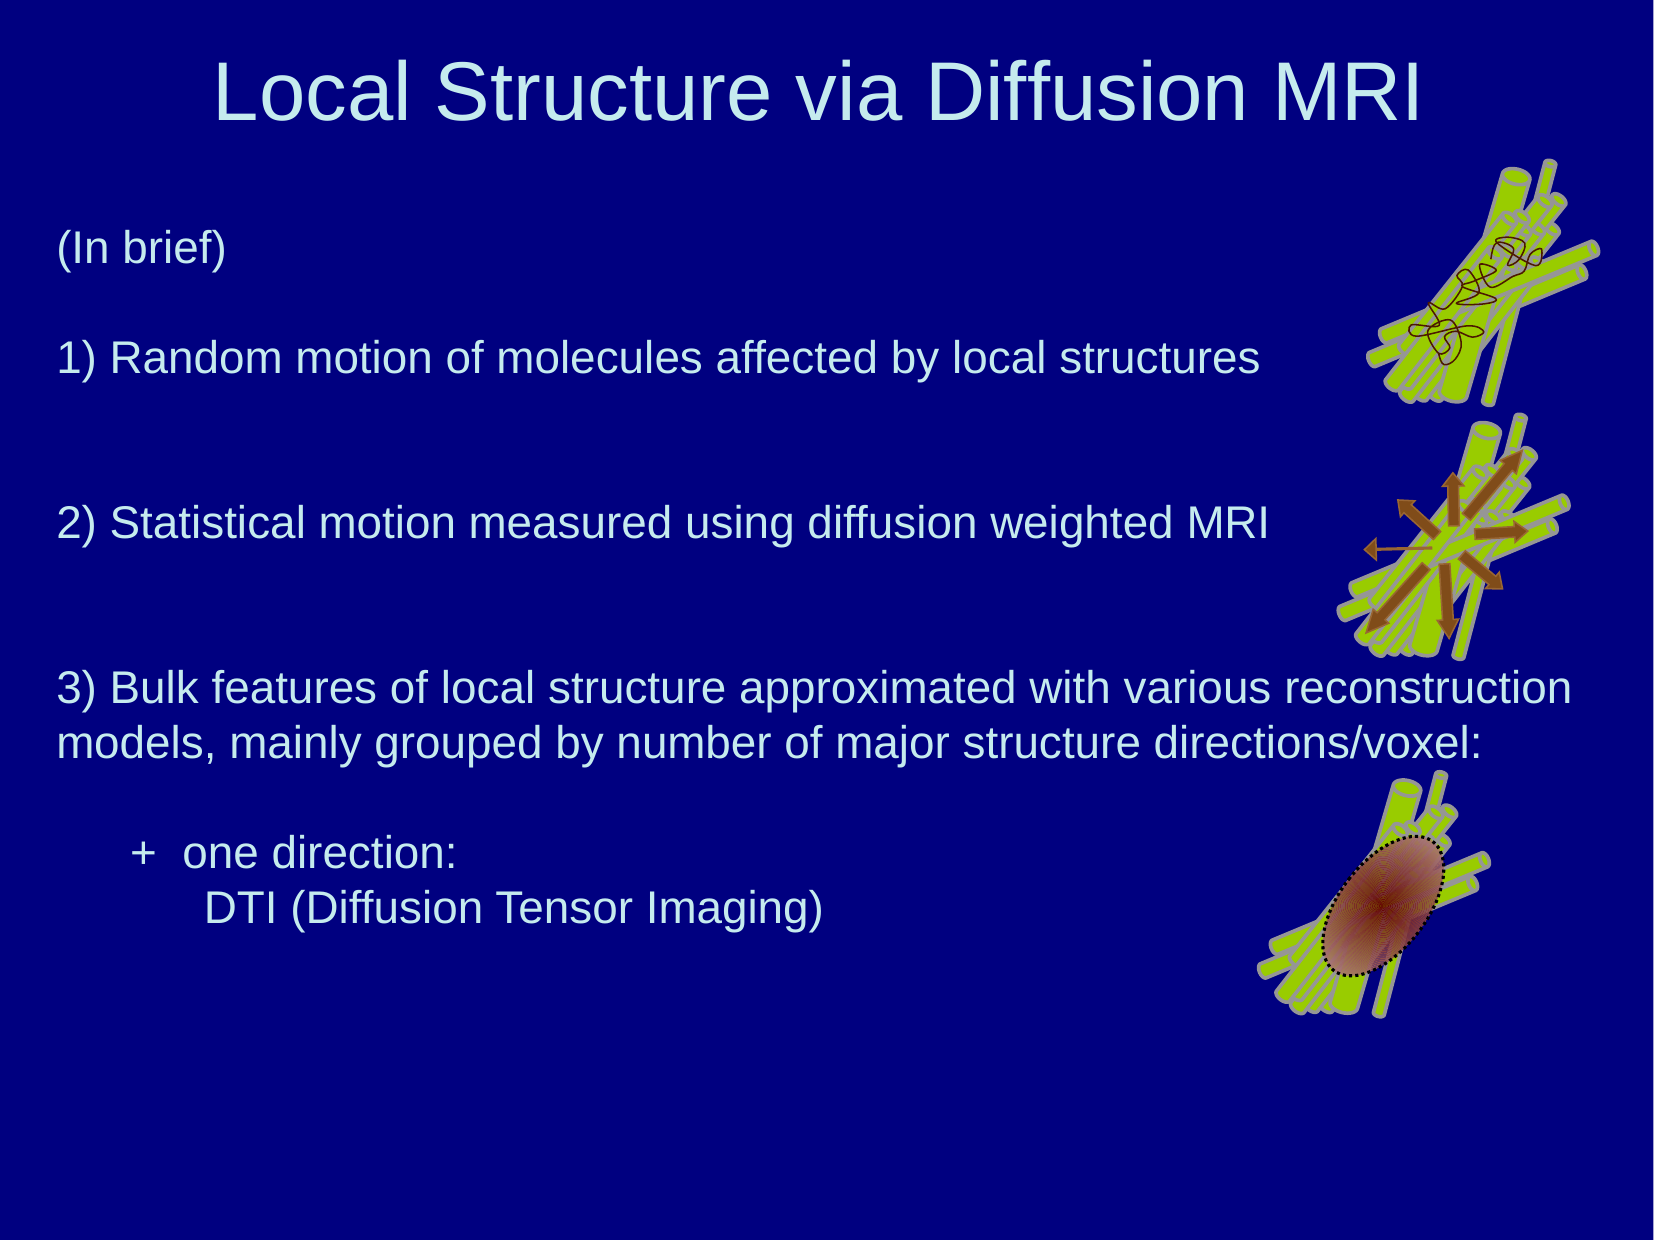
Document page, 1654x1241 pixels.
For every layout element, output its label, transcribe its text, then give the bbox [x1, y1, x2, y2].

text_box [1501, 244, 1512, 252]
text_box [1474, 521, 1528, 543]
text_box (In brief) 1) Random motion of molecules affected by local structures 2) Statistical motion measured using diffusion weighted MRI 3) Bulk features of local structure approximated with various reconstruction models, mainly grouped by number of major structure directions/voxel: + one direction: DTI (Diffusion Tensor Imaging) [41, 210, 1589, 996]
text_box [1529, 250, 1541, 264]
text_box [1379, 241, 1599, 406]
text_box [1432, 160, 1566, 308]
text_box [1497, 238, 1524, 256]
text_box [1442, 472, 1464, 526]
text_box [1366, 562, 1431, 633]
text_box [1459, 271, 1474, 283]
text_box [1509, 256, 1517, 264]
text_box [1462, 450, 1523, 521]
text_box [1464, 282, 1478, 291]
title Local Structure via Diffusion MRI [0, 12, 1639, 163]
text_box [1258, 771, 1490, 1017]
text_box [1430, 331, 1449, 353]
text_box [1458, 550, 1503, 589]
text_box [1481, 265, 1494, 275]
text_box [1459, 327, 1482, 336]
text_box [1441, 333, 1460, 363]
text_box [1437, 563, 1459, 639]
text_box [1364, 538, 1432, 561]
text_box [1410, 326, 1428, 335]
text_box [1461, 294, 1495, 303]
text_box [1429, 321, 1455, 333]
text_box [1397, 499, 1441, 540]
